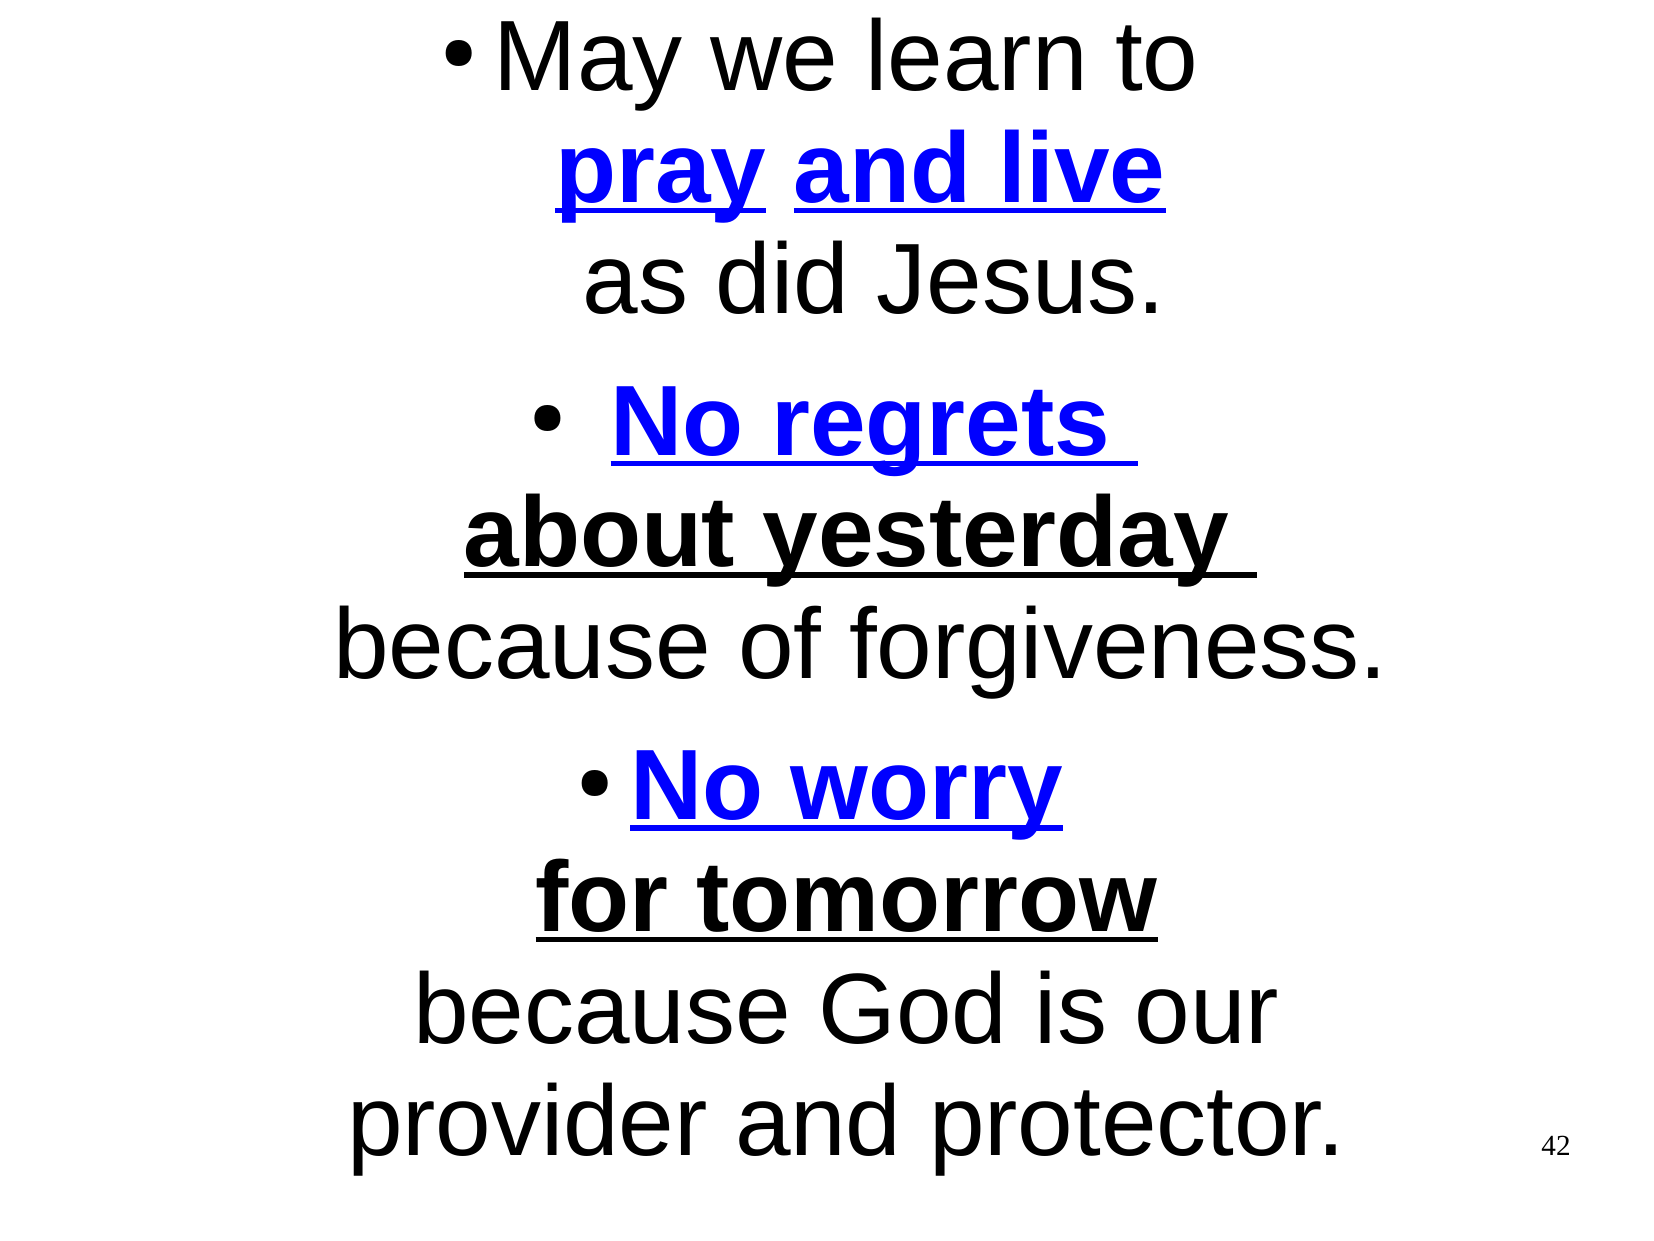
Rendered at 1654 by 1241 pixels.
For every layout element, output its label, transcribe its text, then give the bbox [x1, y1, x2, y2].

list May we learn to pray and live as did Jesus. No regrets about yesterday because of forgiveness. No worry for tomorrow because God is our provider and protector. [0, 0, 1651, 1238]
